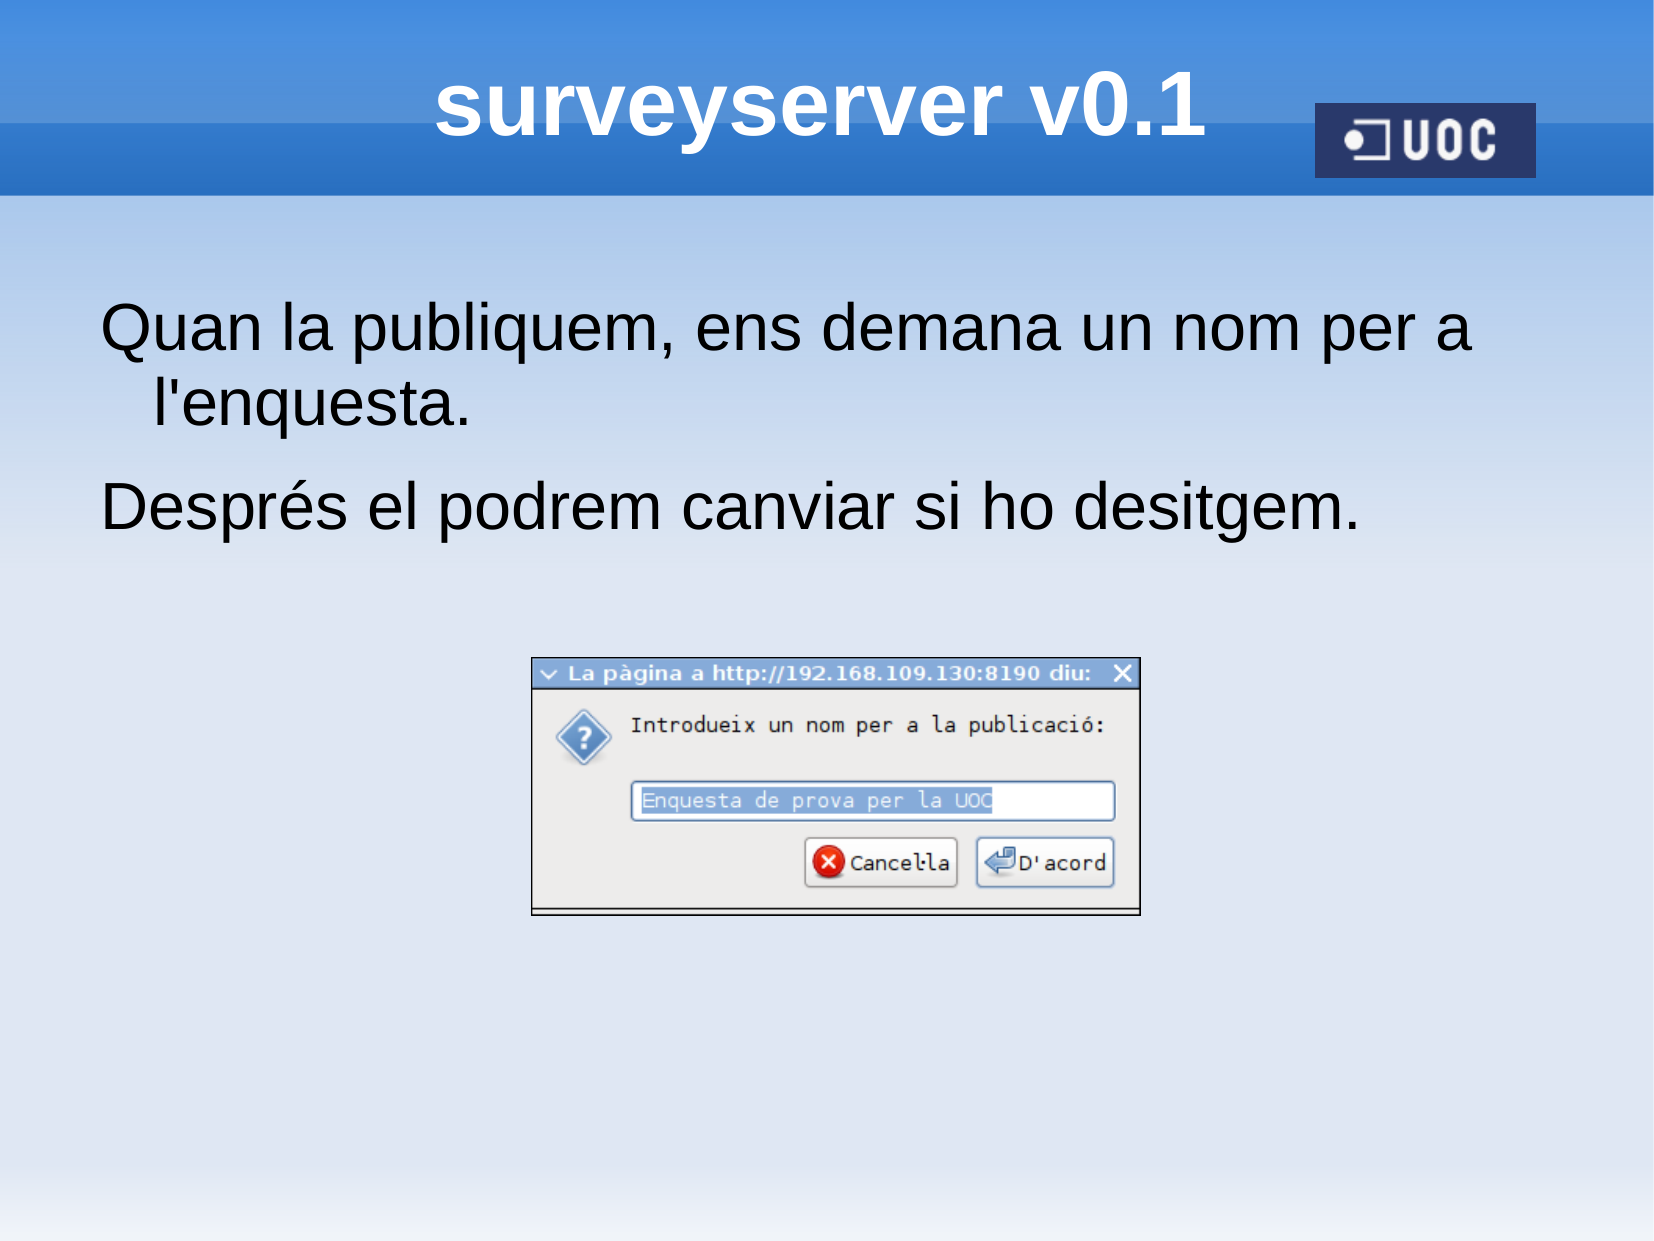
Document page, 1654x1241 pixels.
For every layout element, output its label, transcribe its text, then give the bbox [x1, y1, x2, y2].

title surveyserver v0.1 [76, 7, 1565, 200]
picture [0, 0, 1654, 1241]
list Quan la publiquem, ens demana un nom per a l'enquesta. Després el podrem canviar si ho desitgem. [82, 290, 1571, 1094]
